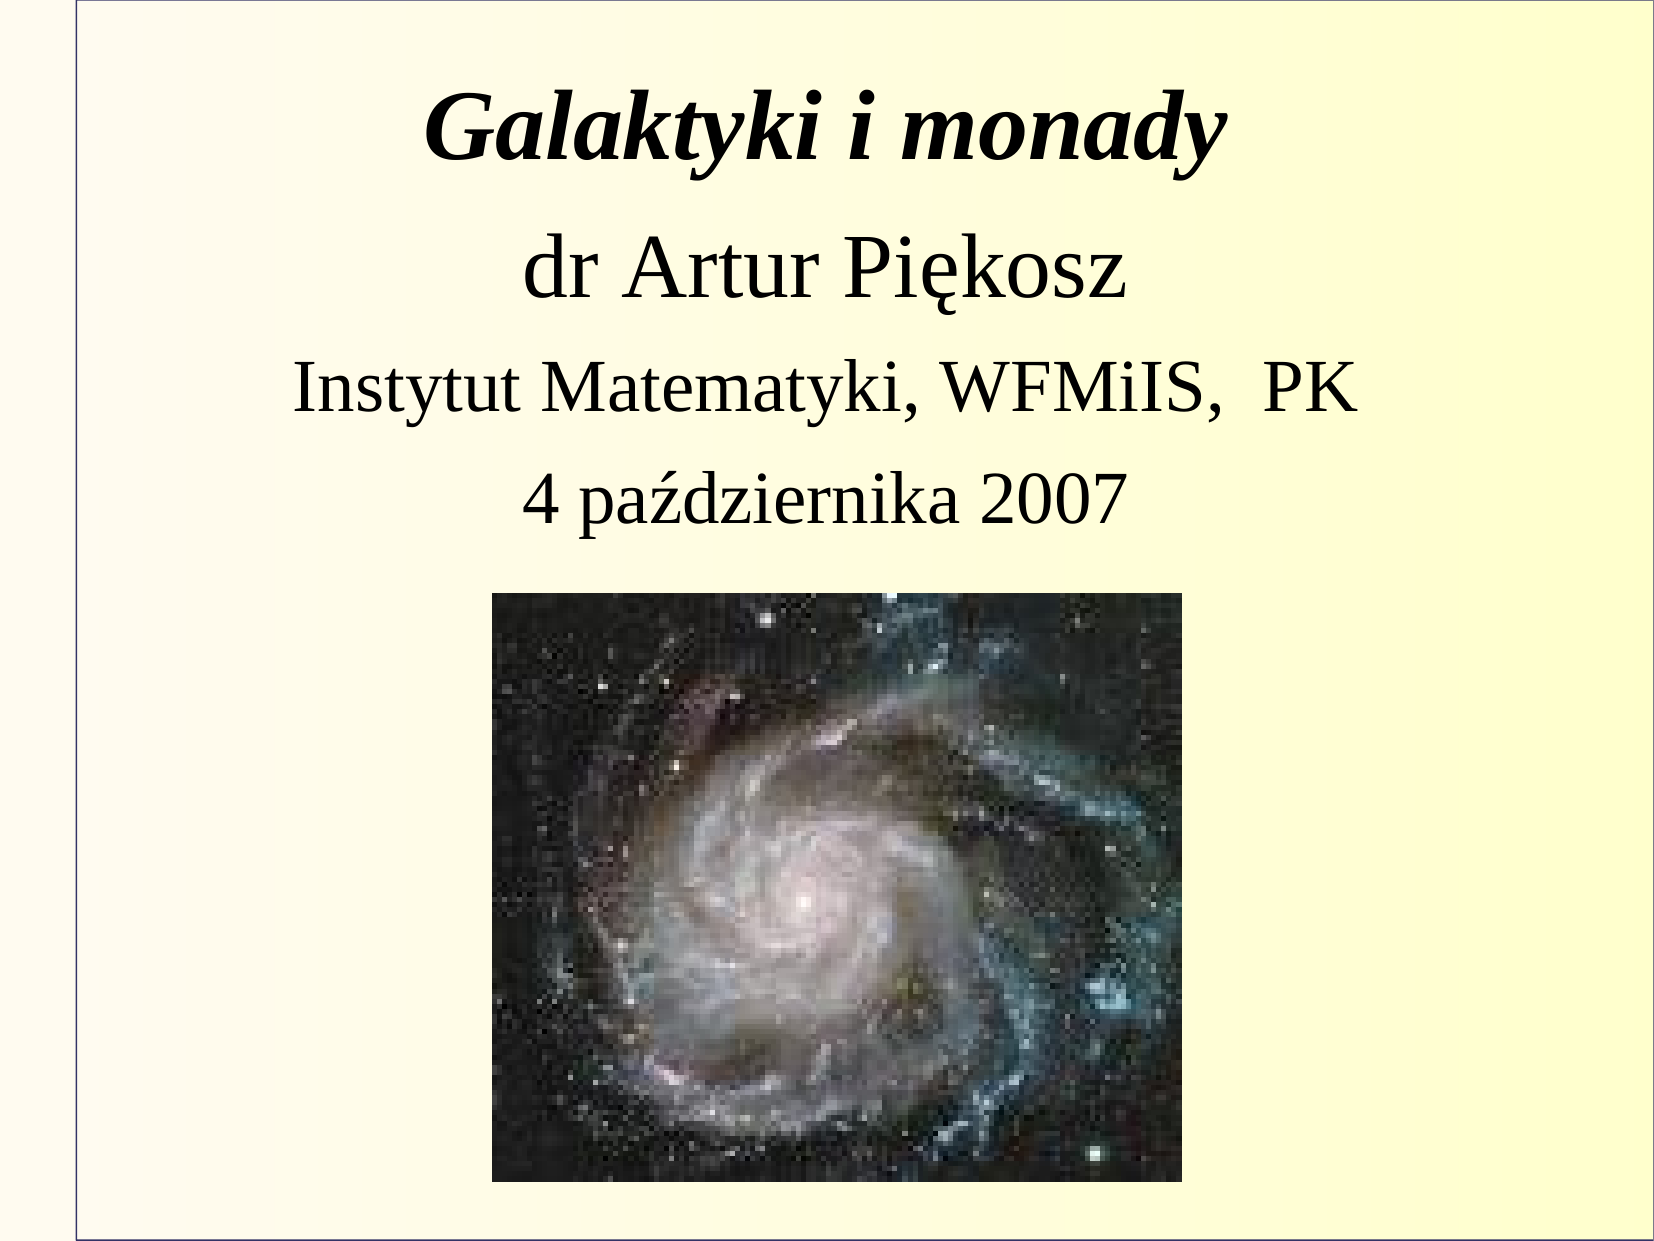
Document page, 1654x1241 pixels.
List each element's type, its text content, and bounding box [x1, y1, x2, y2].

title Galaktyki i monady dr Artur Piękosz Instytut Matematyki, WFMiIS, PK 4 października 2007 [118, 0, 1534, 584]
picture [0, 0, 75, 1241]
picture [492, 593, 1182, 1182]
